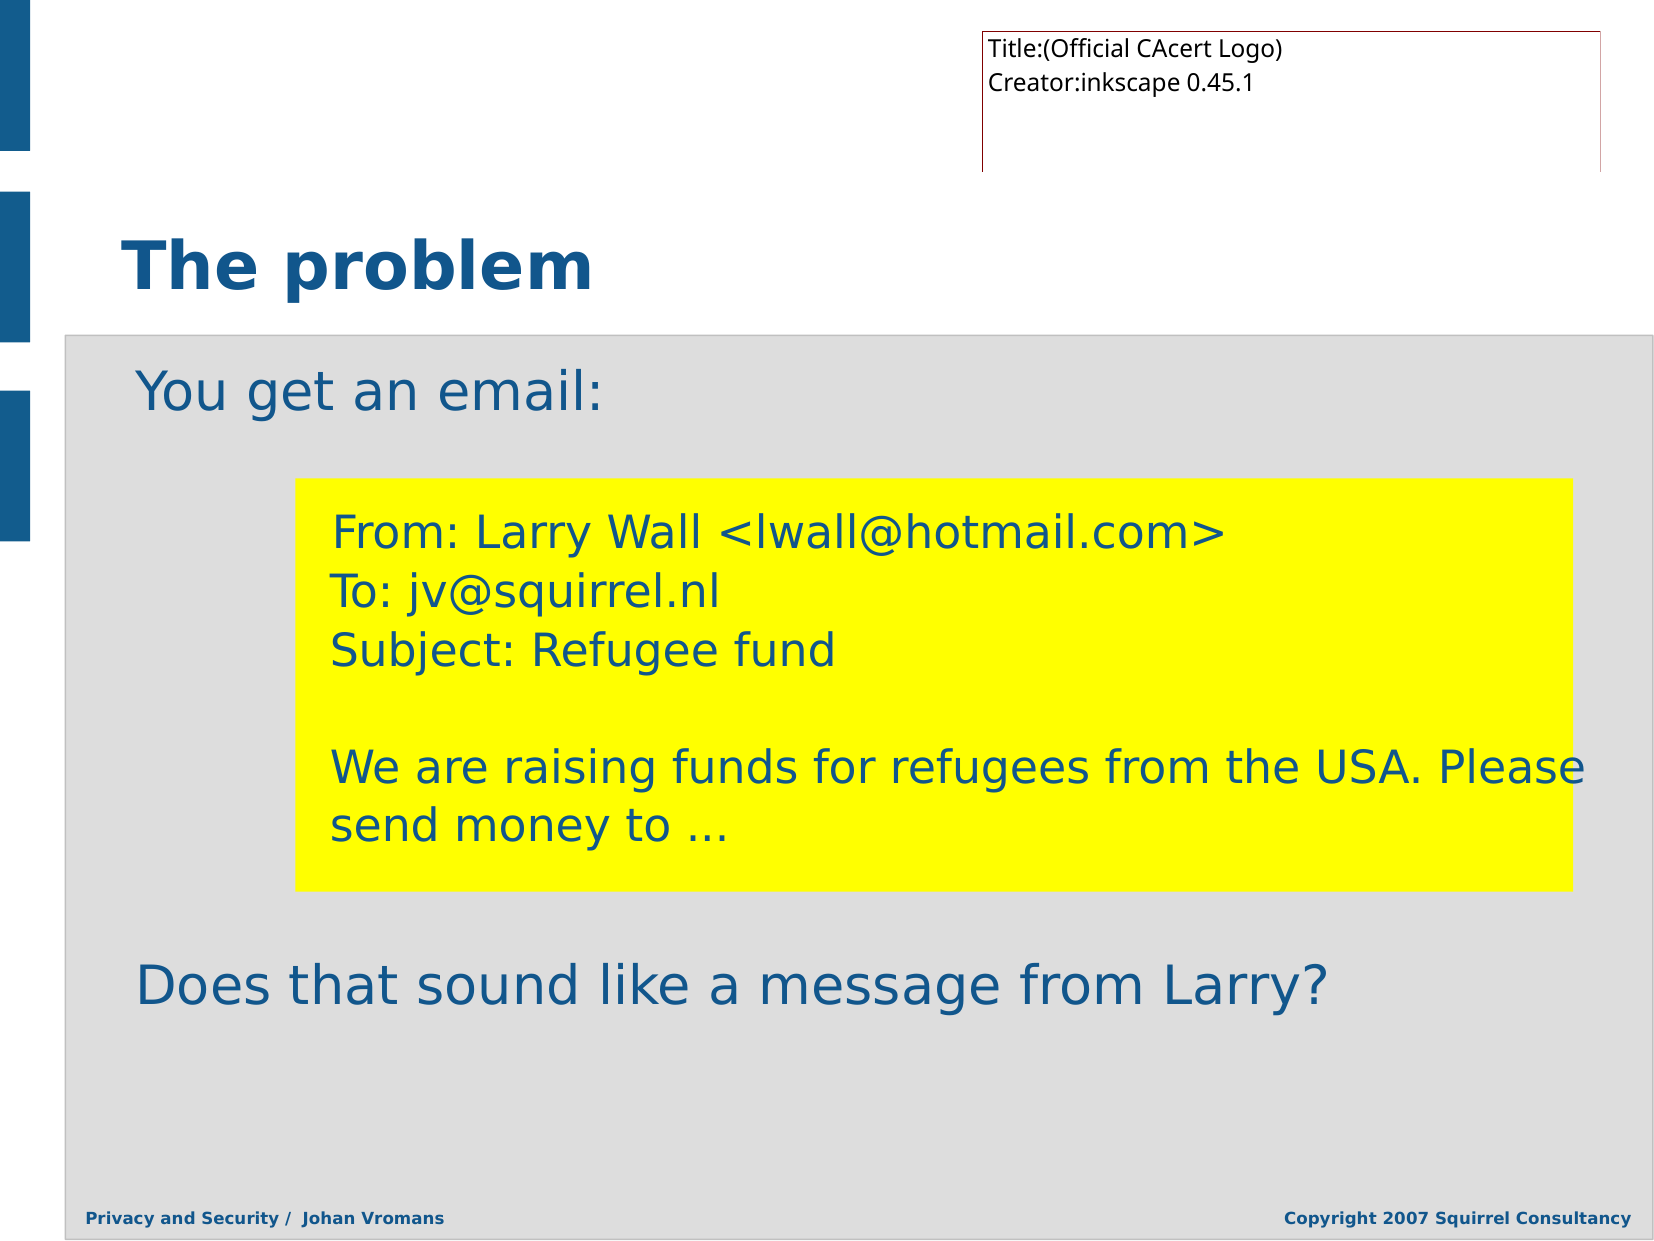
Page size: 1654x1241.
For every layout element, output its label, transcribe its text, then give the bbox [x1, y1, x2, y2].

list You get an email: From: Larry Wall <lwall@hotmail.com> To: jv@squirrel.nl Subject: Refugee fund We are raising funds for refugees from the USA. Please send money to ... Does that sound like a message from Larry? [118, 354, 1625, 1235]
title The problem [121, 206, 1533, 326]
